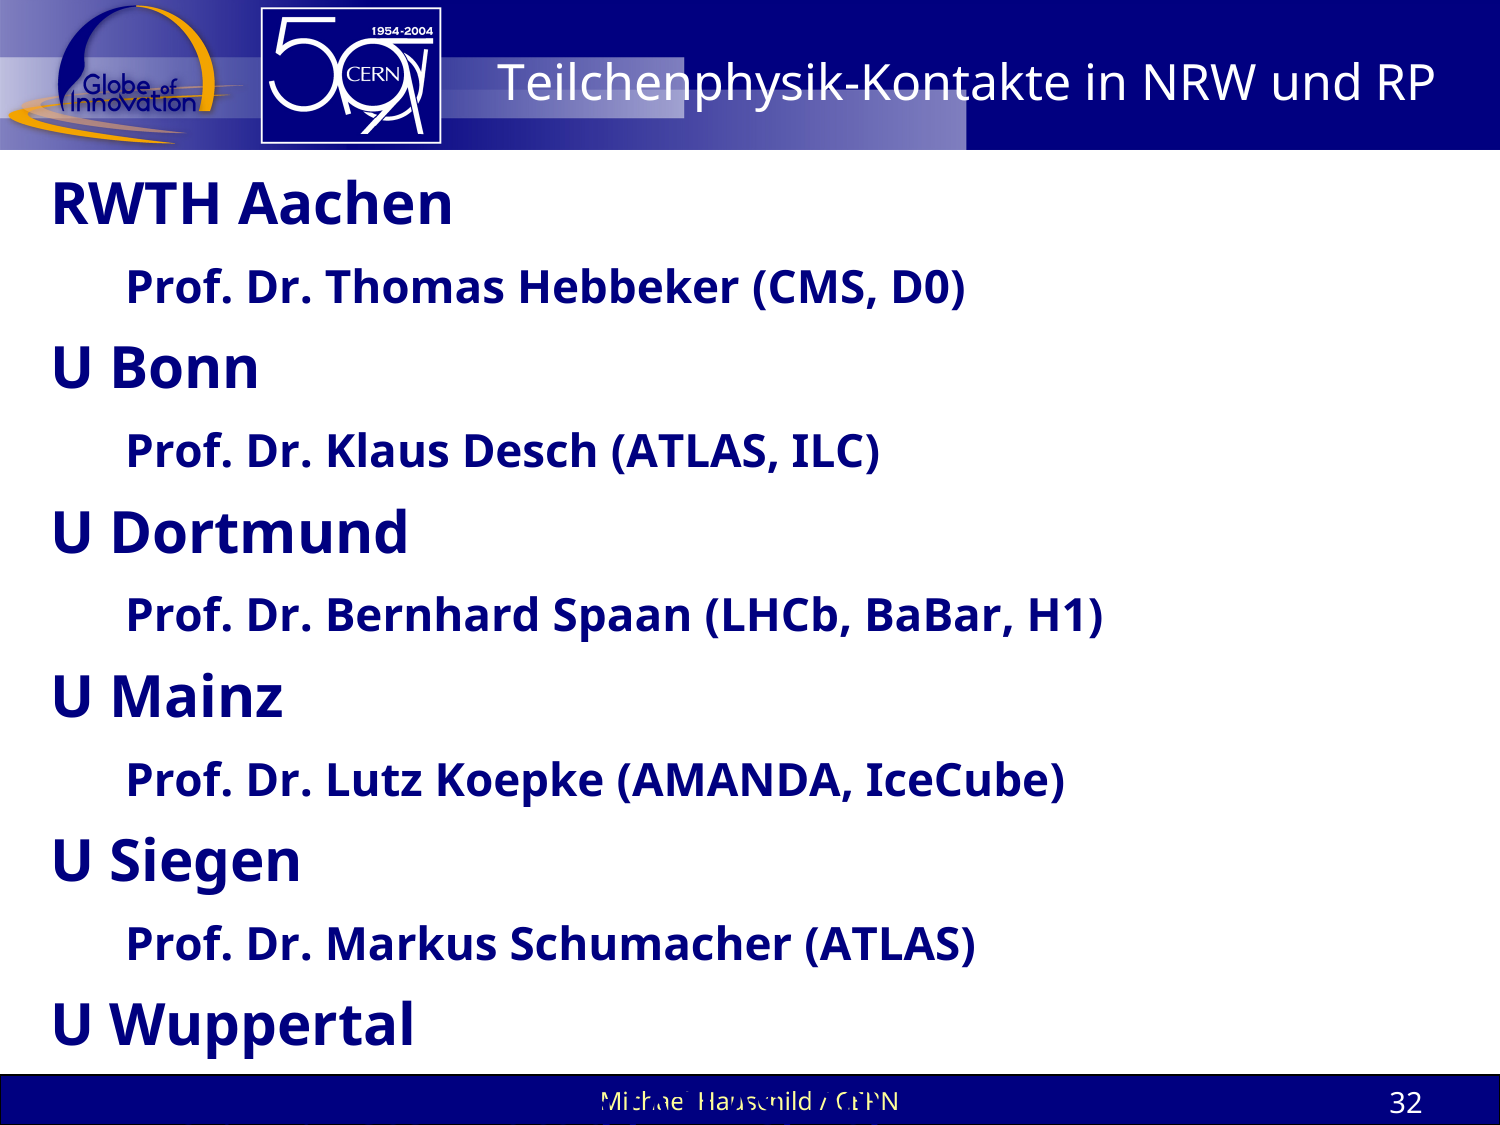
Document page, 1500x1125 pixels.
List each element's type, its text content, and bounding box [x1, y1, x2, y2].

title Teilchenphysik-Kontakte in NRW und RP [450, 37, 1438, 126]
picture [0, 0, 1500, 150]
list RWTH Aachen Prof. Dr. Thomas Hebbeker (CMS, D0) U Bonn Prof. Dr. Klaus Desch (ATLAS, ILC) U Dortmund Prof. Dr. Bernhard Spaan (LHCb, BaBar, H1) U Mainz Prof. Dr. Lutz Koepke (AMANDA, IceCube) U Siegen Prof. Dr. Markus Schumacher (ATLAS) U Wuppertal Prof. Dr. Peter Mättig (ATLAS, D0) [50, 163, 1438, 1059]
